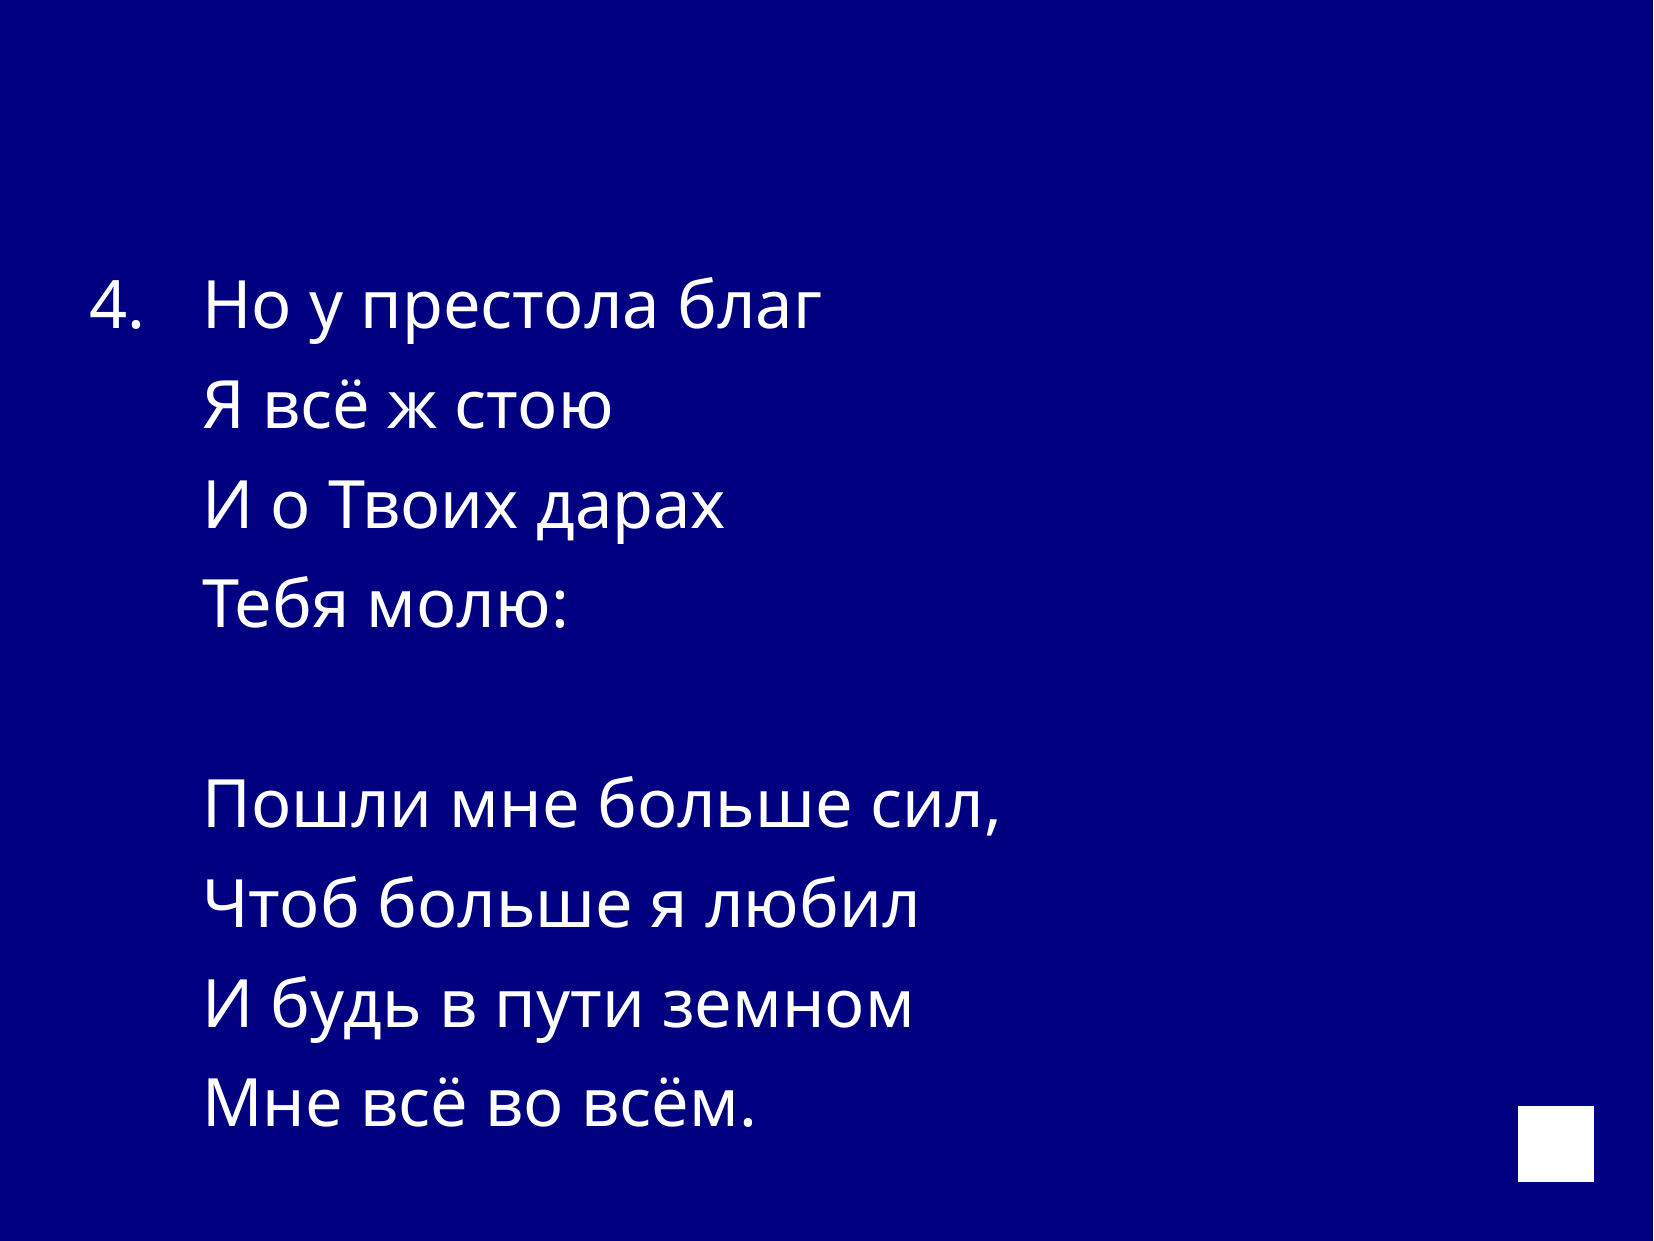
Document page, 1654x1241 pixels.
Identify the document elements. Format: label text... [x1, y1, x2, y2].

text_box [1518, 1106, 1594, 1182]
text_box 4. Но у престола благ Я всё ж стою И о Твоих дарах Тебя молю: Пошли мне больше сил, Чтоб больше я любил И будь в пути земном Мне всё во всём. [75, 150, 1576, 1163]
